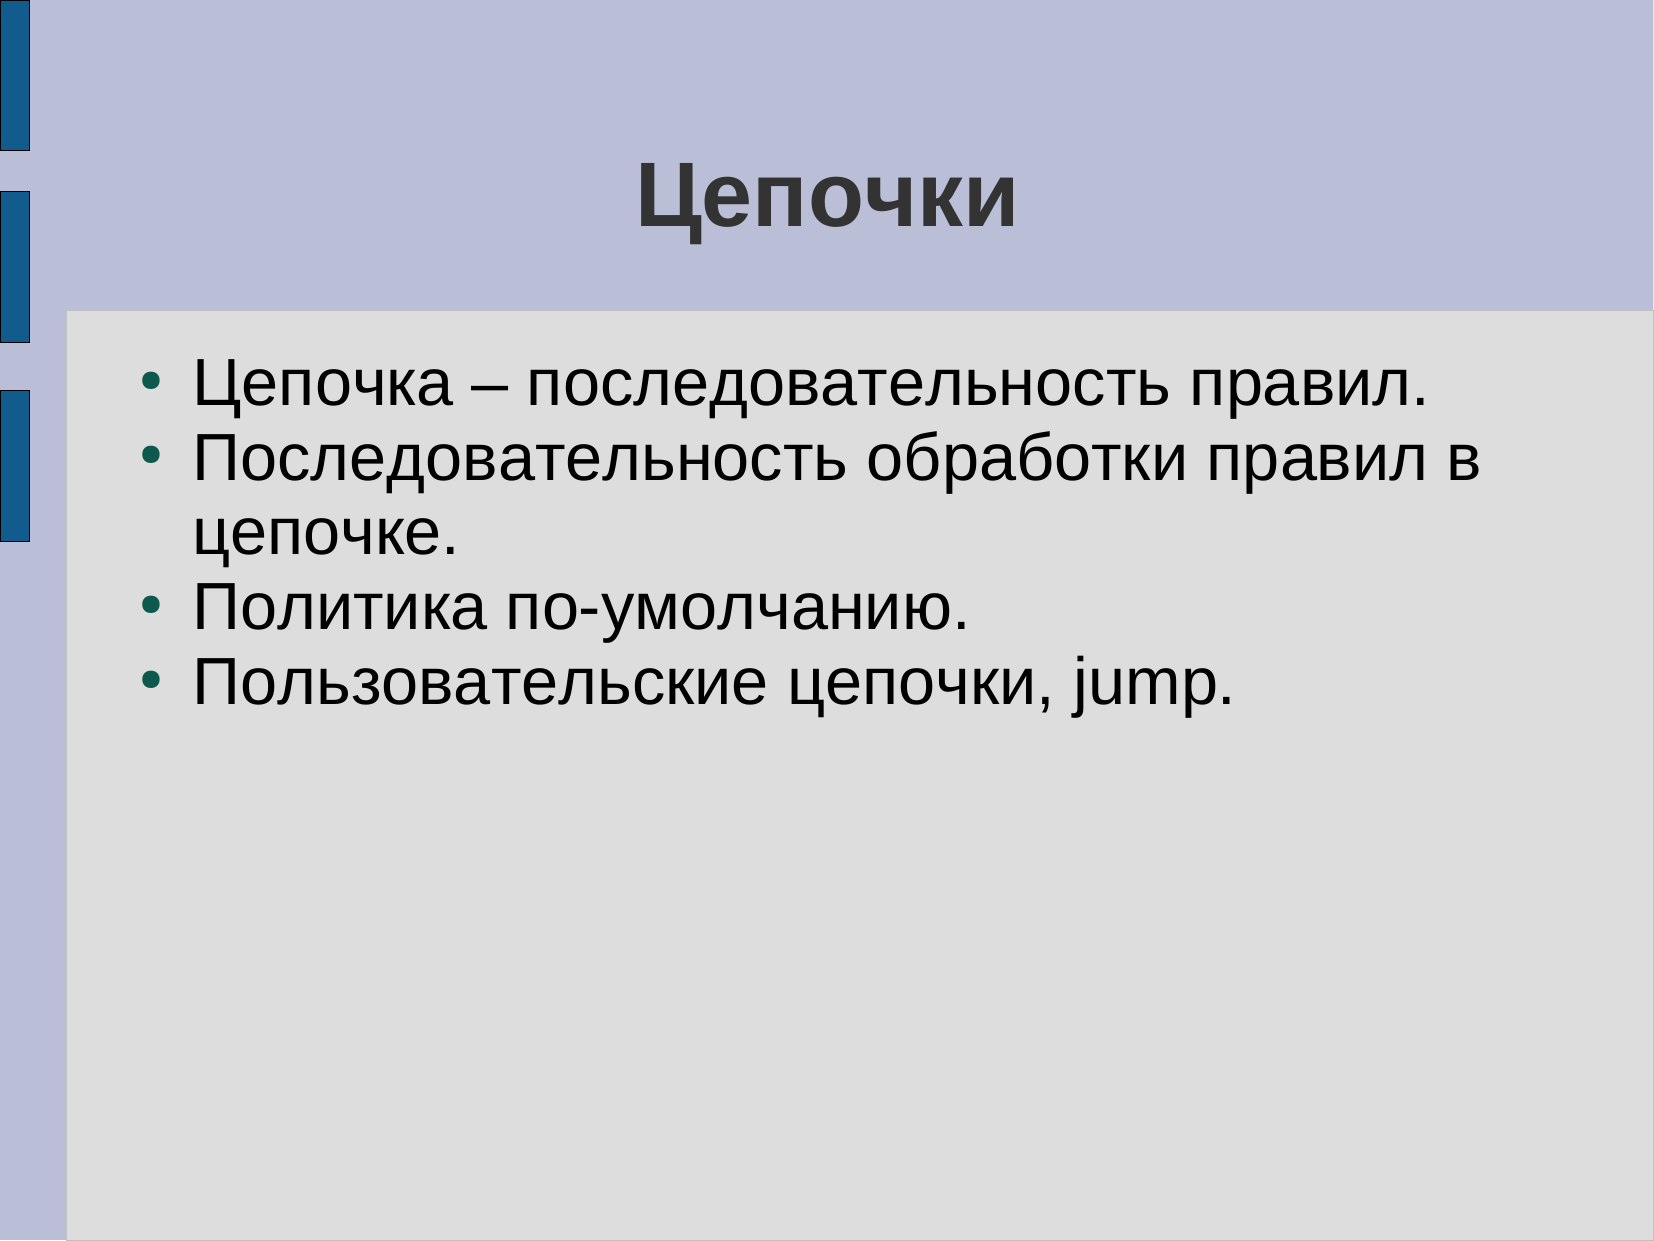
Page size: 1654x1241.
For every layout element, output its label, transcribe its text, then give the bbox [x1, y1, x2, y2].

list Цепочка – последовательность правил. Последовательность обработки правил в цепочке. Политика по-умолчанию. Пользовательские цепочки, jump. [121, 344, 1534, 1164]
title Цепочки [121, 91, 1534, 299]
